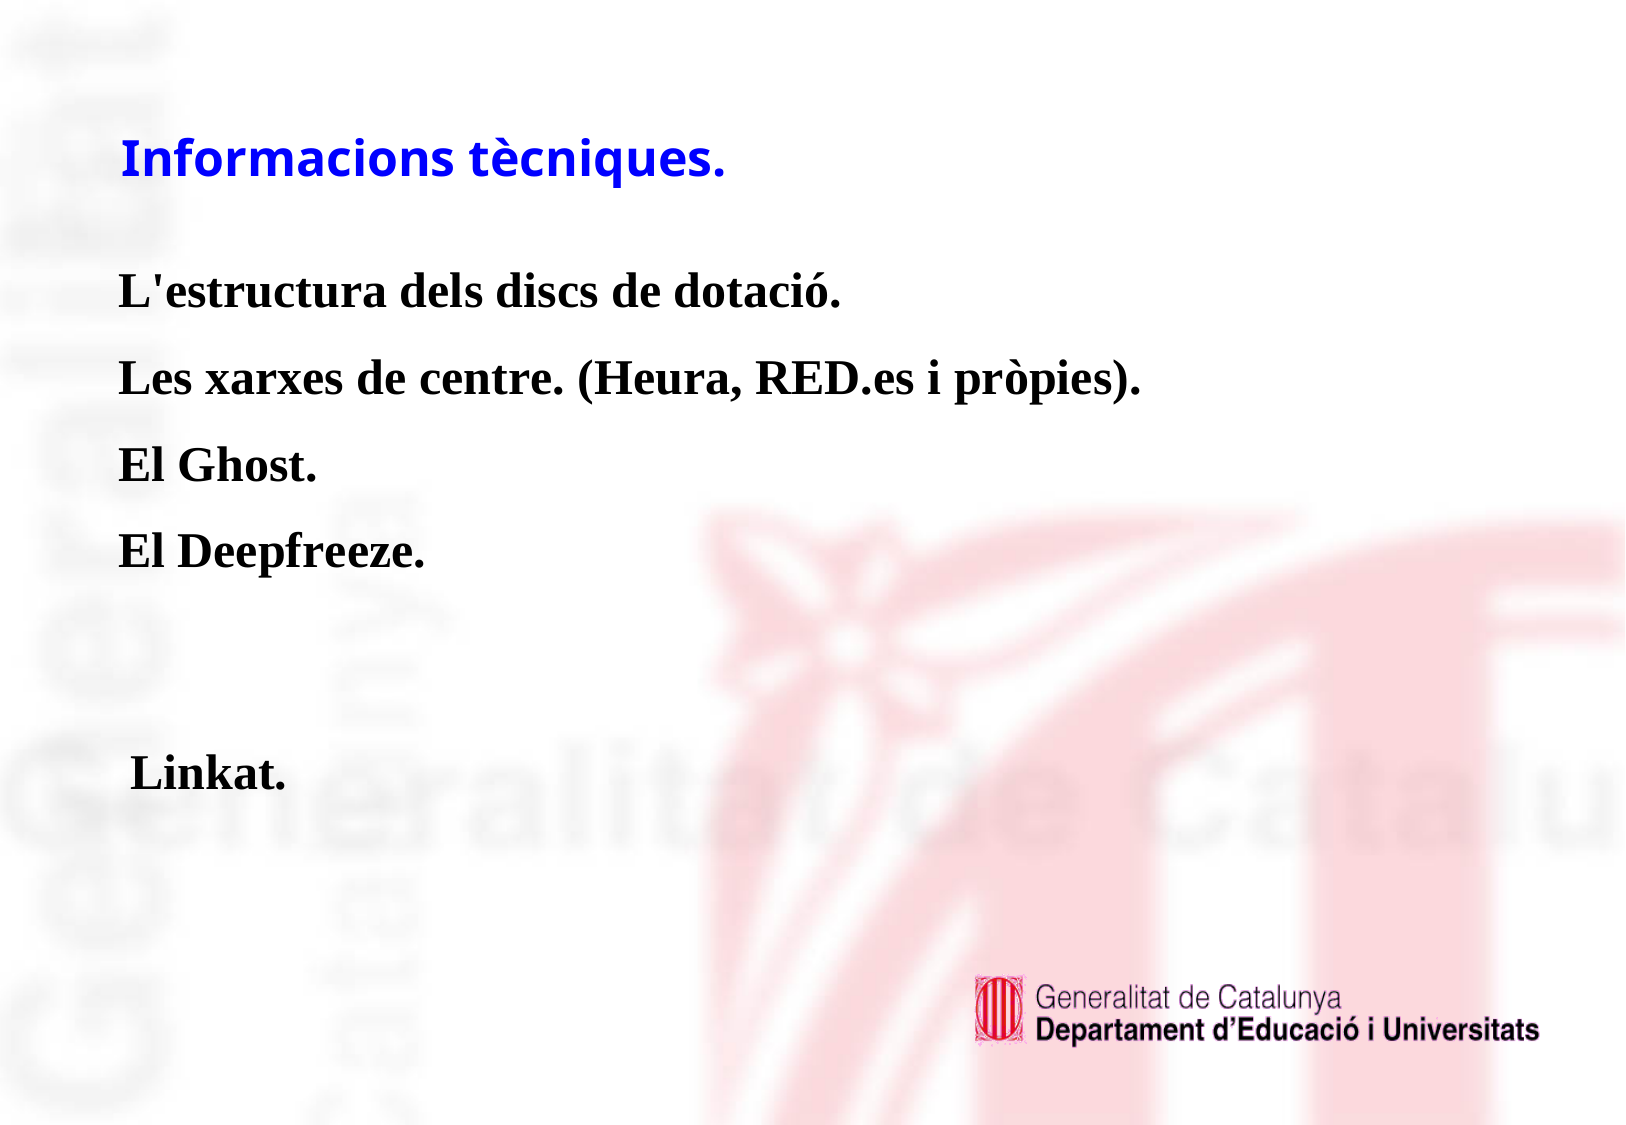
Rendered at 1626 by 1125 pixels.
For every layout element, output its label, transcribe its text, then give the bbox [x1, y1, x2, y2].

subtitle L'estructura dels discs de dotació. Les xarxes de centre. (Heura, RED.es i pròpies). El Ghost. El Deepfreeze. Linkat. [118, 265, 1544, 945]
picture [0, 0, 1626, 1125]
title Informacions tècniques. [121, 107, 1151, 207]
